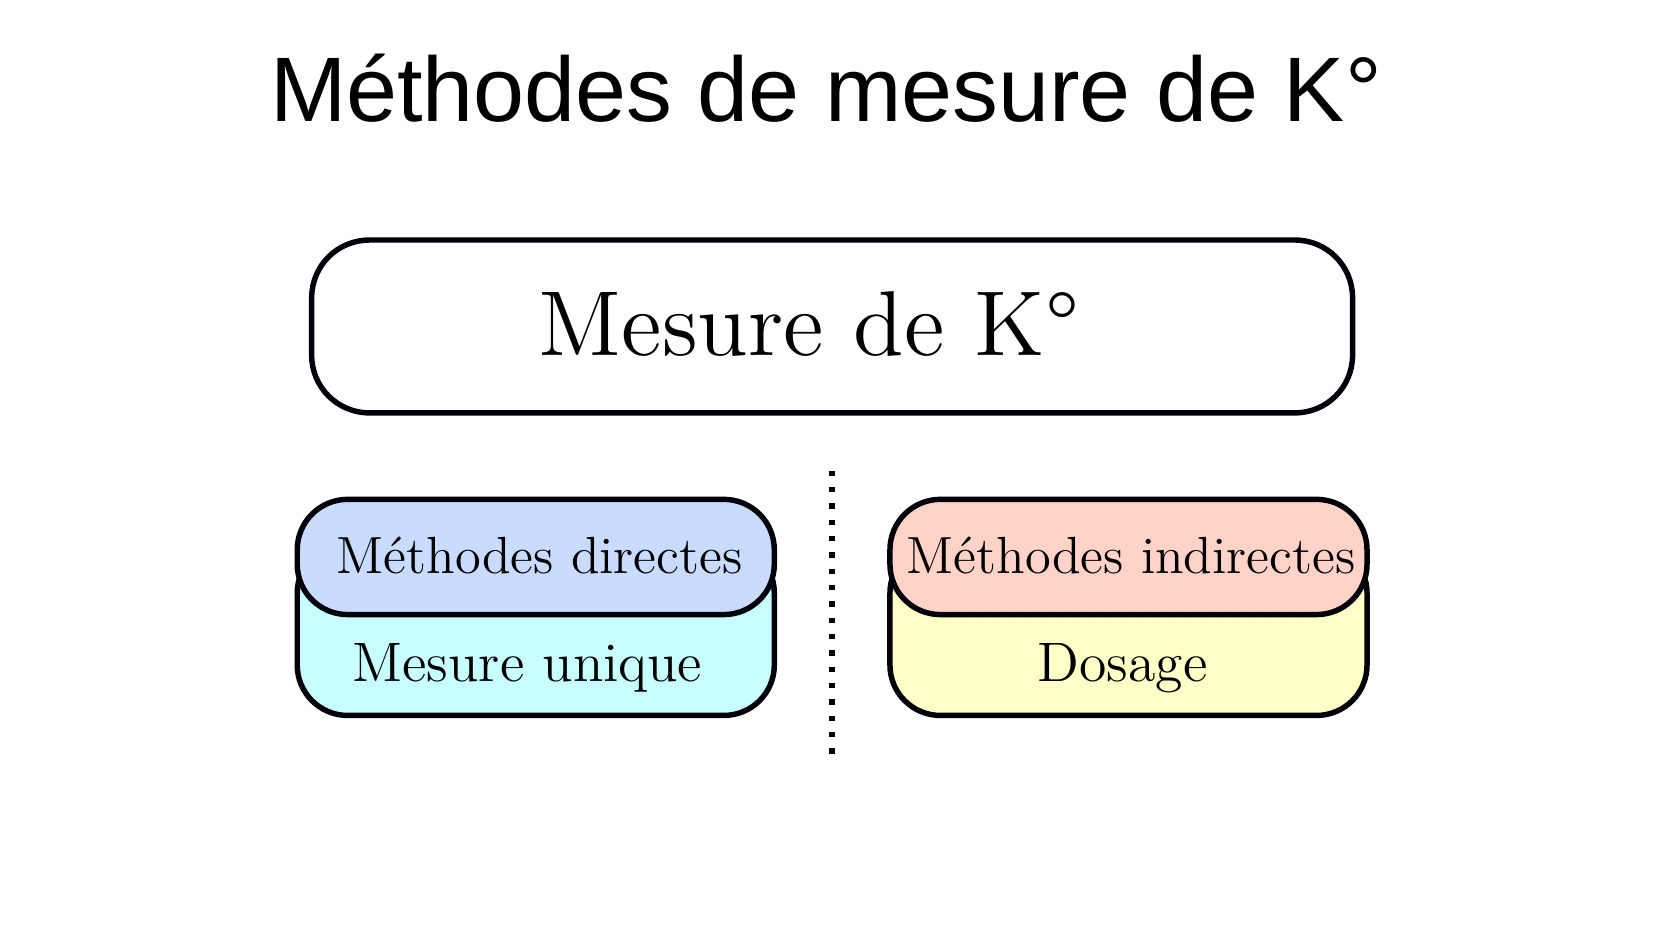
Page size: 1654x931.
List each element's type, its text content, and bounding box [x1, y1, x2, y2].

title Méthodes de mesure de K° [82, 11, 1571, 168]
picture [294, 236, 1371, 759]
